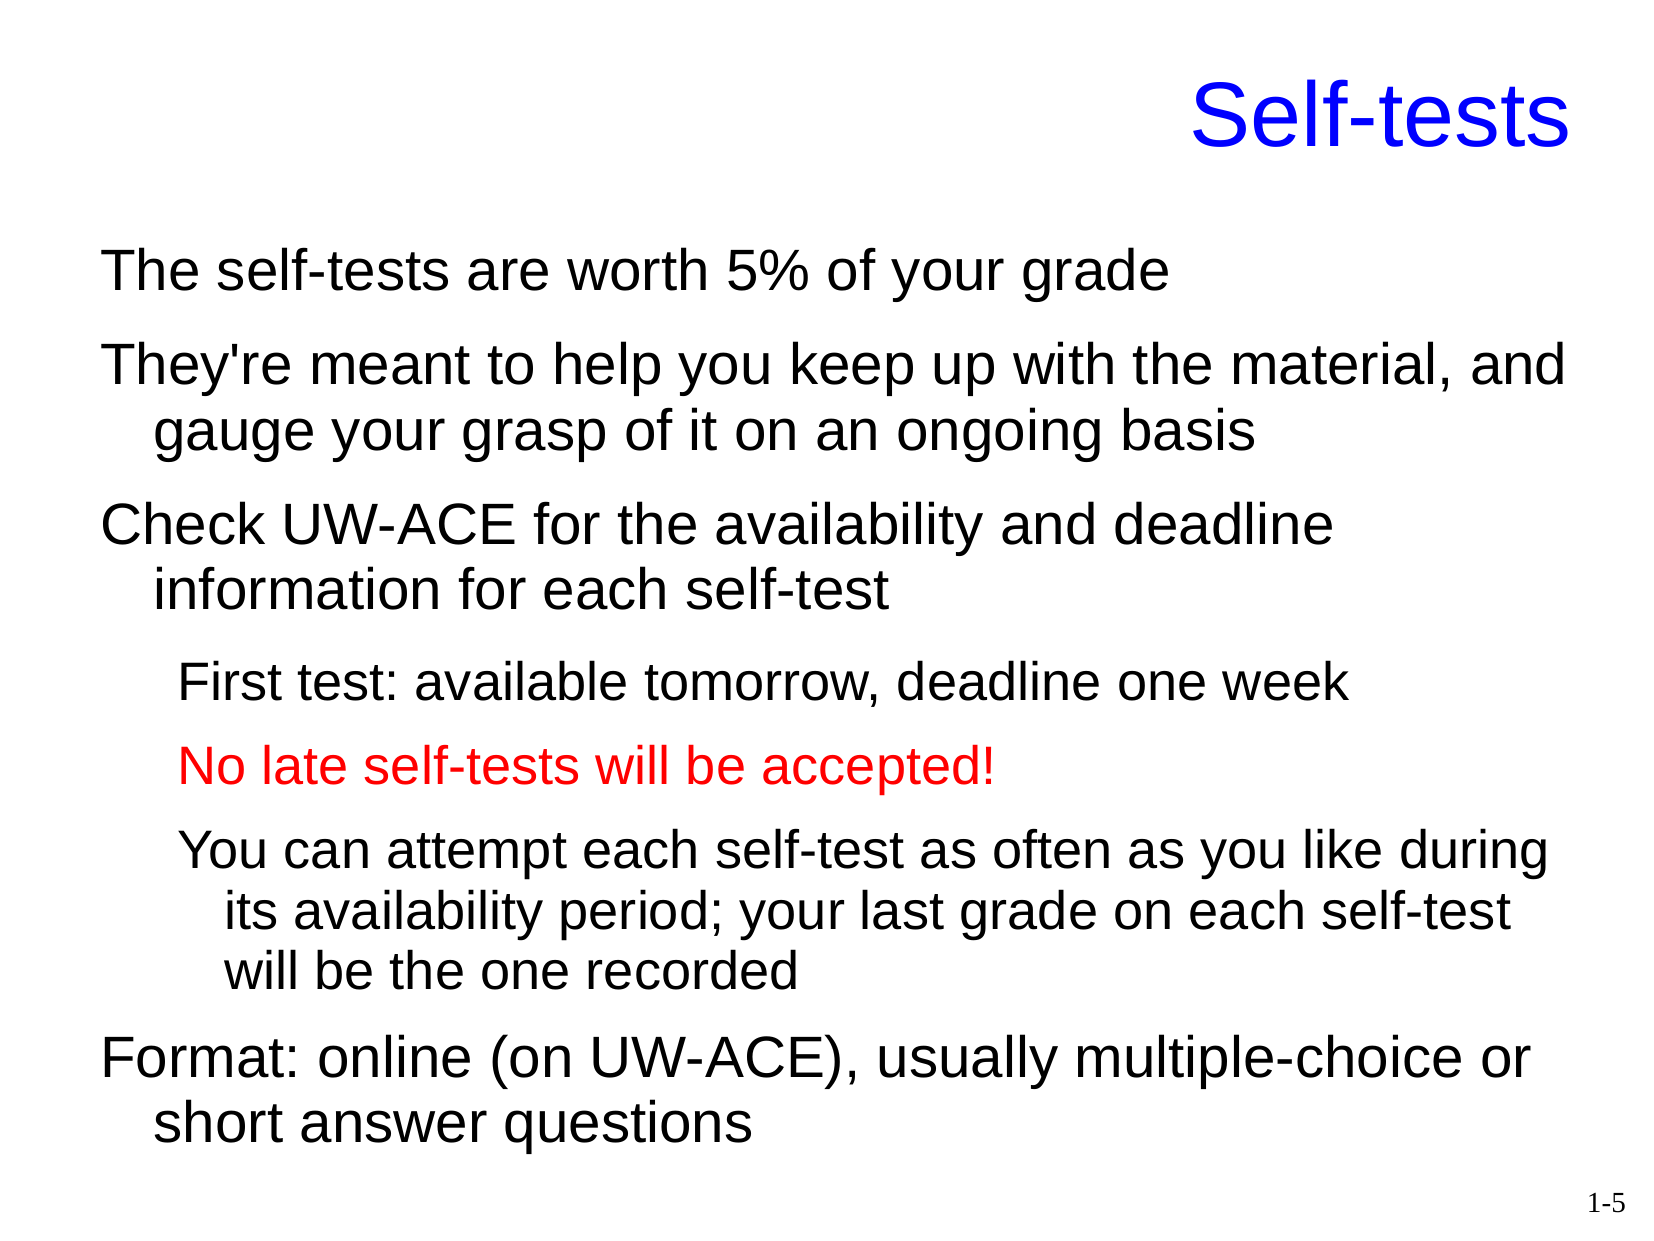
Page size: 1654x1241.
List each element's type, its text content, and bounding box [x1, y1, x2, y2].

list The self-tests are worth 5% of your grade They're meant to help you keep up with the material, and gauge your grasp of it on an ongoing basis Check UW-ACE for the availability and deadline information for each self-test First test: available tomorrow, deadline one week No late self-tests will be accepted! You can attempt each self-test as often as you like during its availability period; your last grade on each self-test will be the one recorded Format: online (on UW-ACE), usually multiple-choice or short answer questions [82, 237, 1571, 1156]
title Self-tests [84, 18, 1573, 211]
